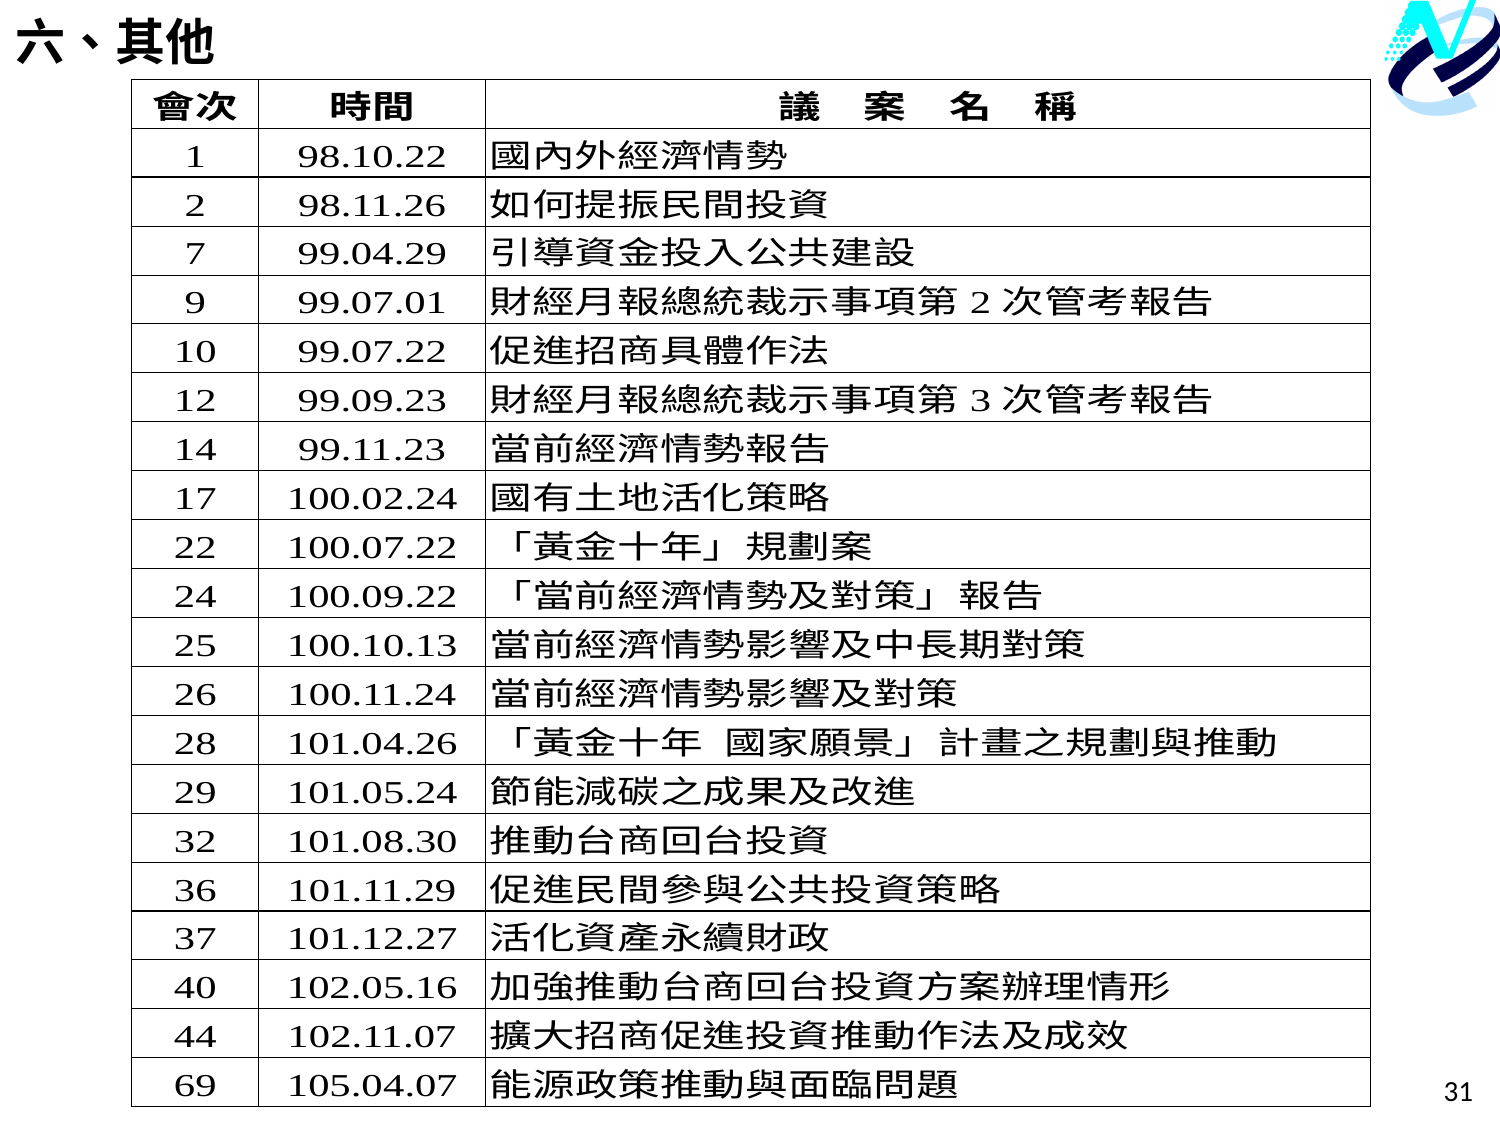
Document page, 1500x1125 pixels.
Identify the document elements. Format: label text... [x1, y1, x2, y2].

text_box 六、其他 [0, 3, 473, 79]
chart [107, 78, 1397, 1125]
